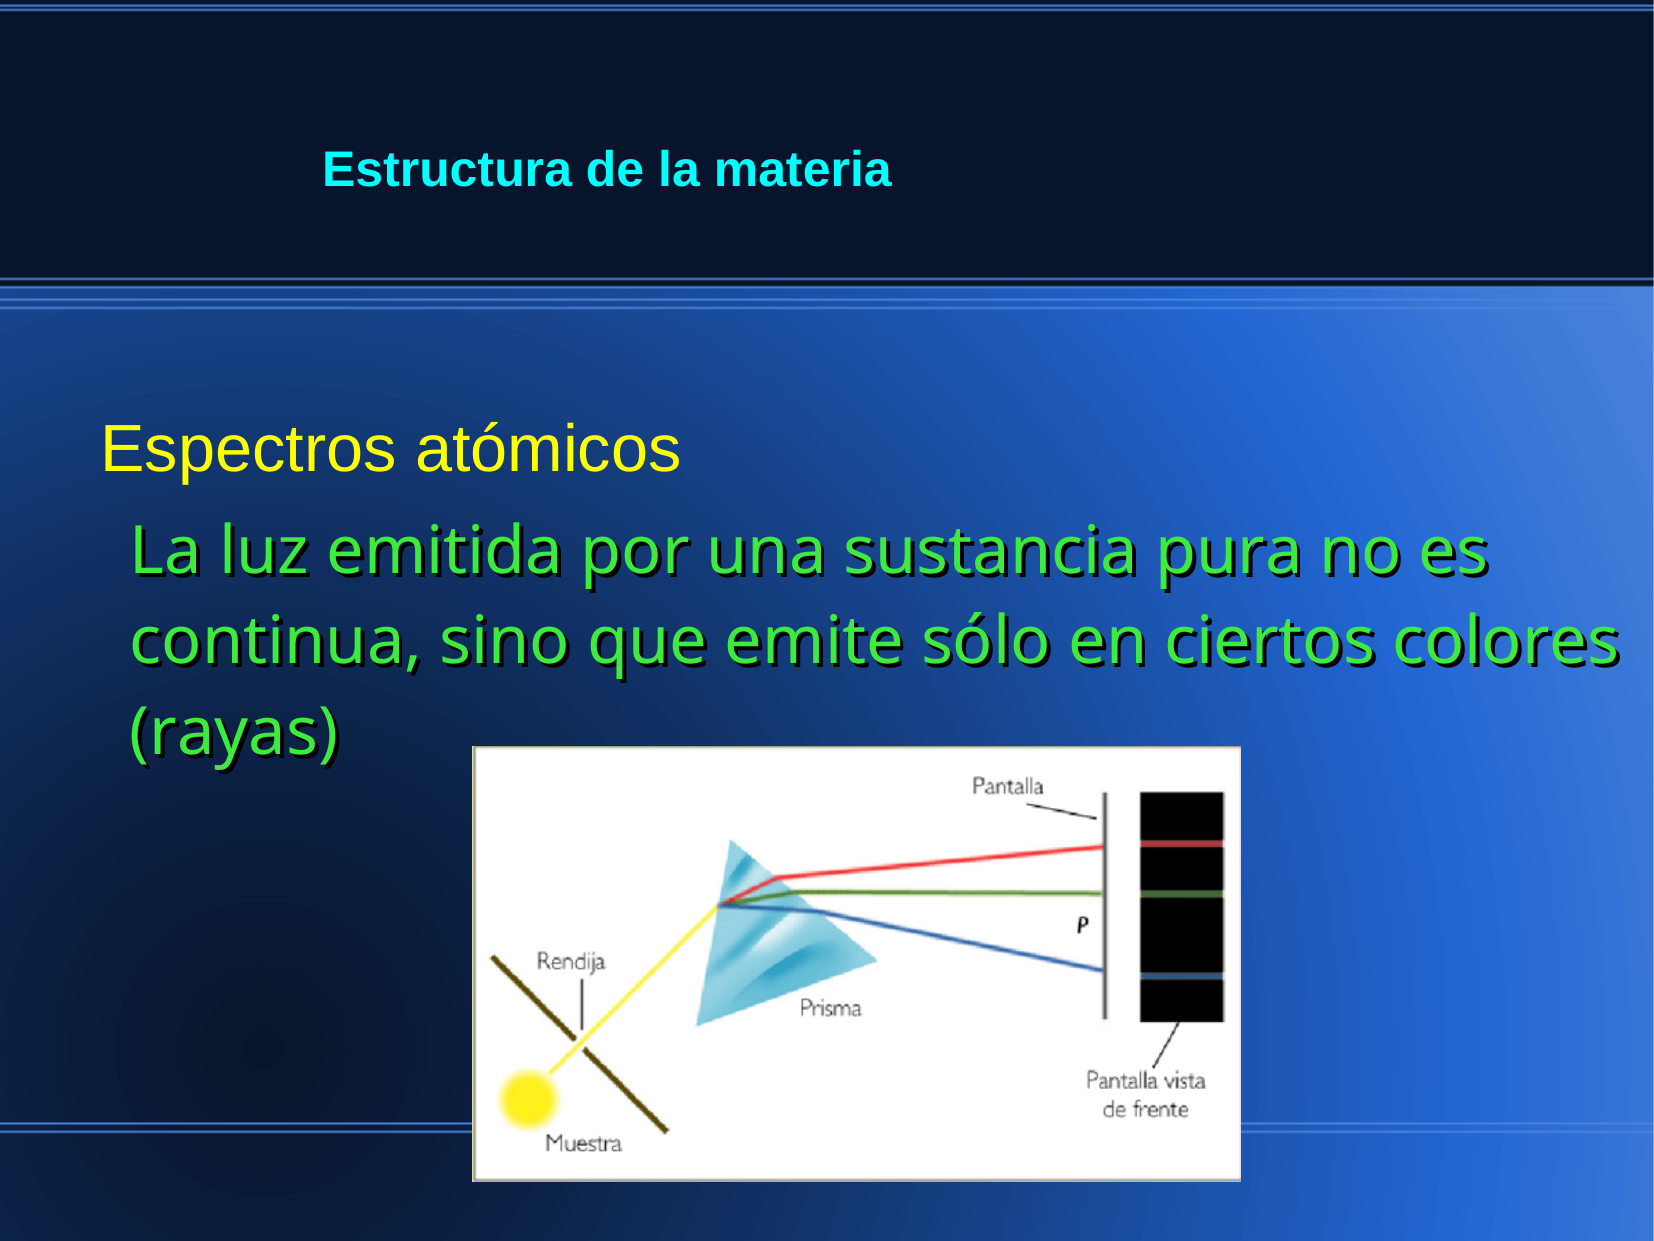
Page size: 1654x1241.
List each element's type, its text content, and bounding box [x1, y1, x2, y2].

text_box La luz emitida por una sustancia pura no es continua, sino que emite sólo en ciertos colores (rayas) [59, 501, 1625, 769]
picture [0, 0, 1654, 1241]
title Estructura de la materia [32, 118, 1182, 220]
list Espectros atómicos [29, 306, 1595, 562]
